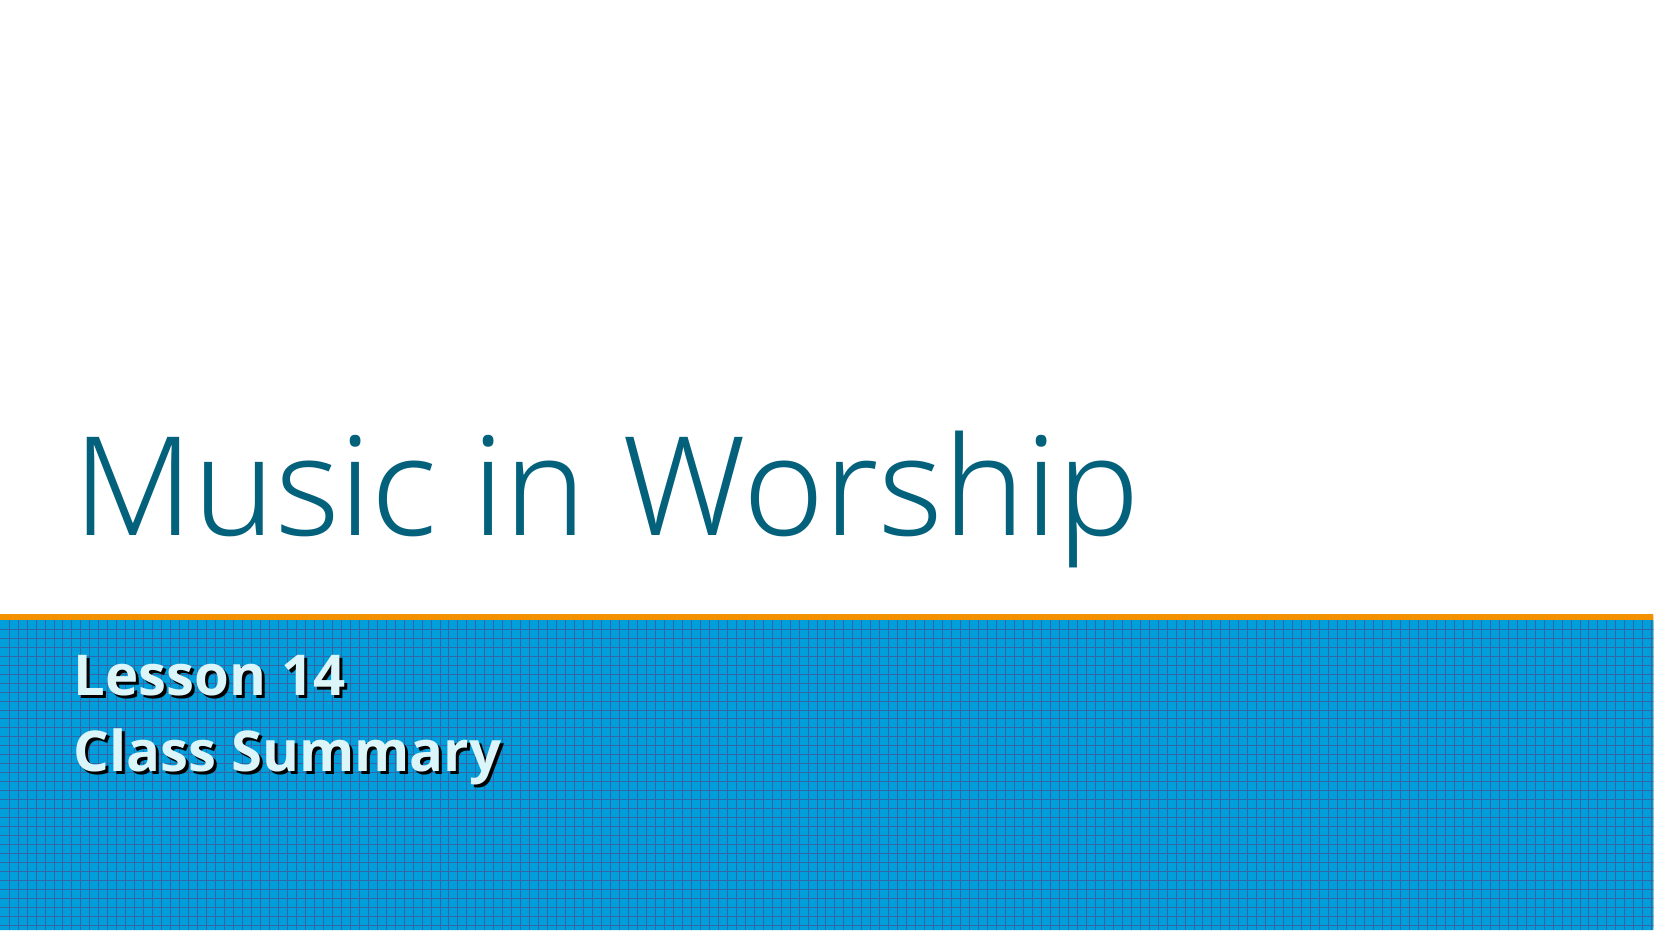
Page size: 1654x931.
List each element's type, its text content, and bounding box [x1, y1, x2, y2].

title Music in Worship [73, 44, 1551, 576]
subtitle Lesson 14 Class Summary [73, 634, 1551, 840]
